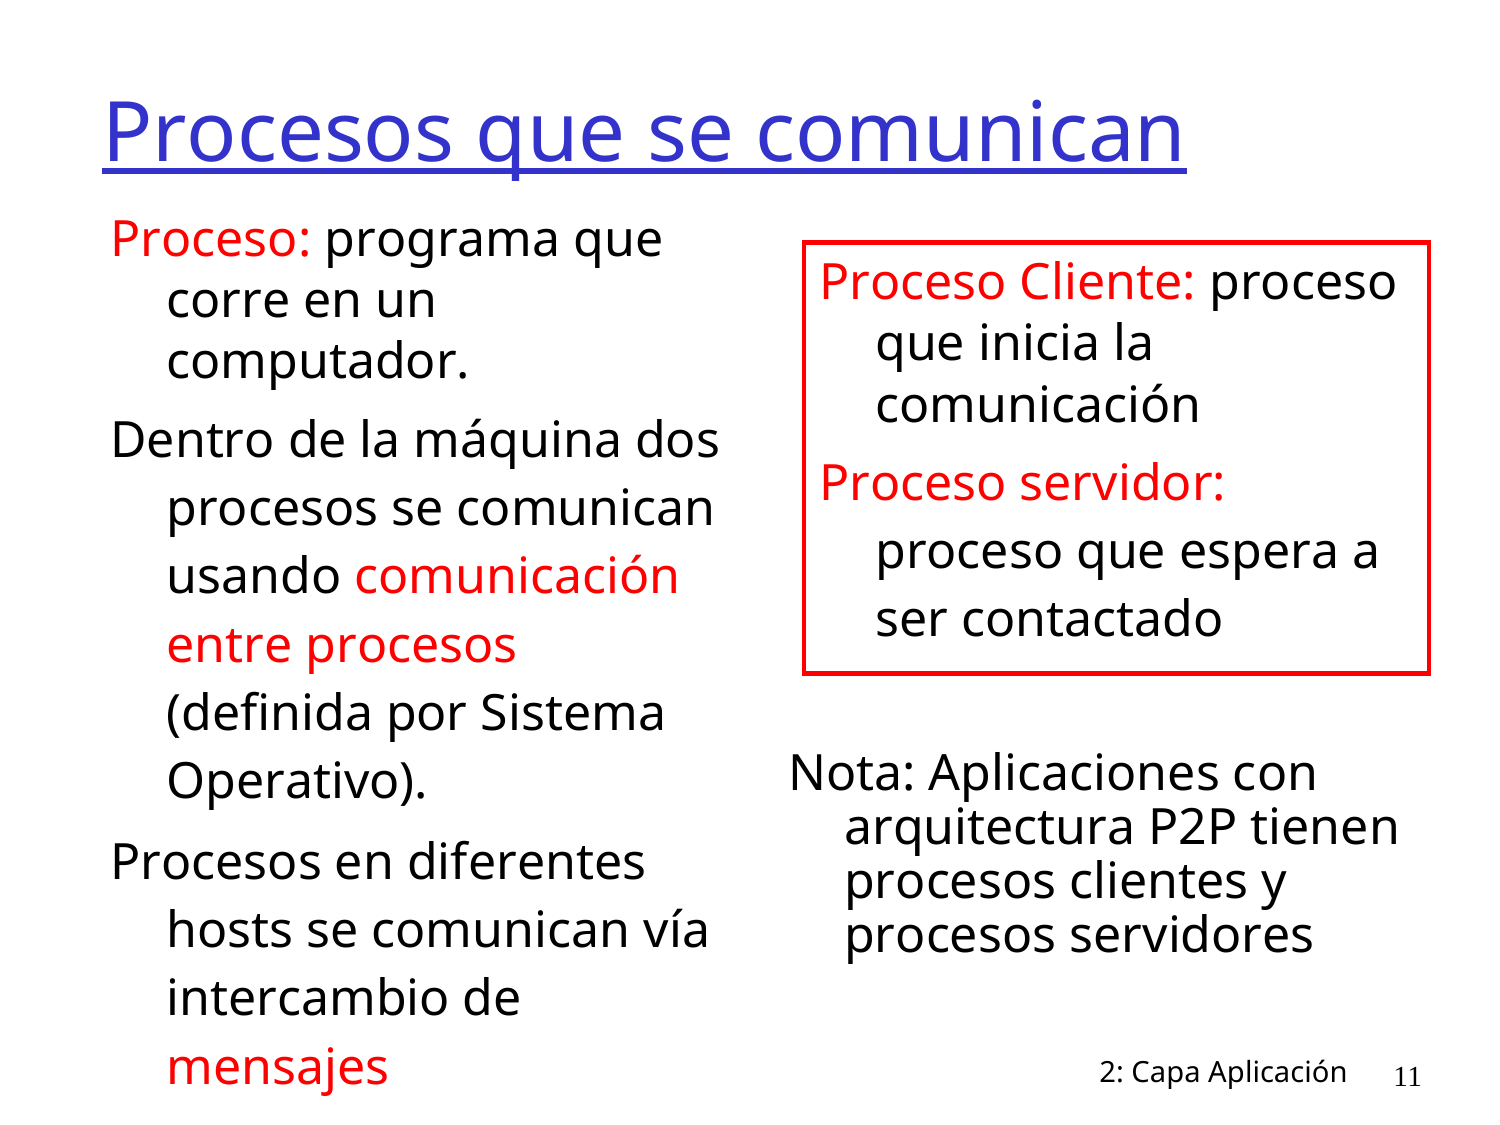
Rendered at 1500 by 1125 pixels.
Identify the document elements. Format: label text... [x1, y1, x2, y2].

list Proceso Cliente: proceso que inicia la comunicación Proceso servidor: proceso que espera a ser contactado [804, 242, 1430, 674]
list Proceso: programa que corre en un computador. Dentro de la máquina dos procesos se comunican usando comunicación entre procesos (definida por Sistema Operativo). Procesos en diferentes hosts se comunican vía intercambio de mensajes [95, 199, 751, 1067]
title Procesos que se comunican [87, 37, 1363, 225]
text_box Nota: Aplicaciones con arquitectura P2P tienen procesos clientes y procesos servidores [773, 739, 1429, 971]
